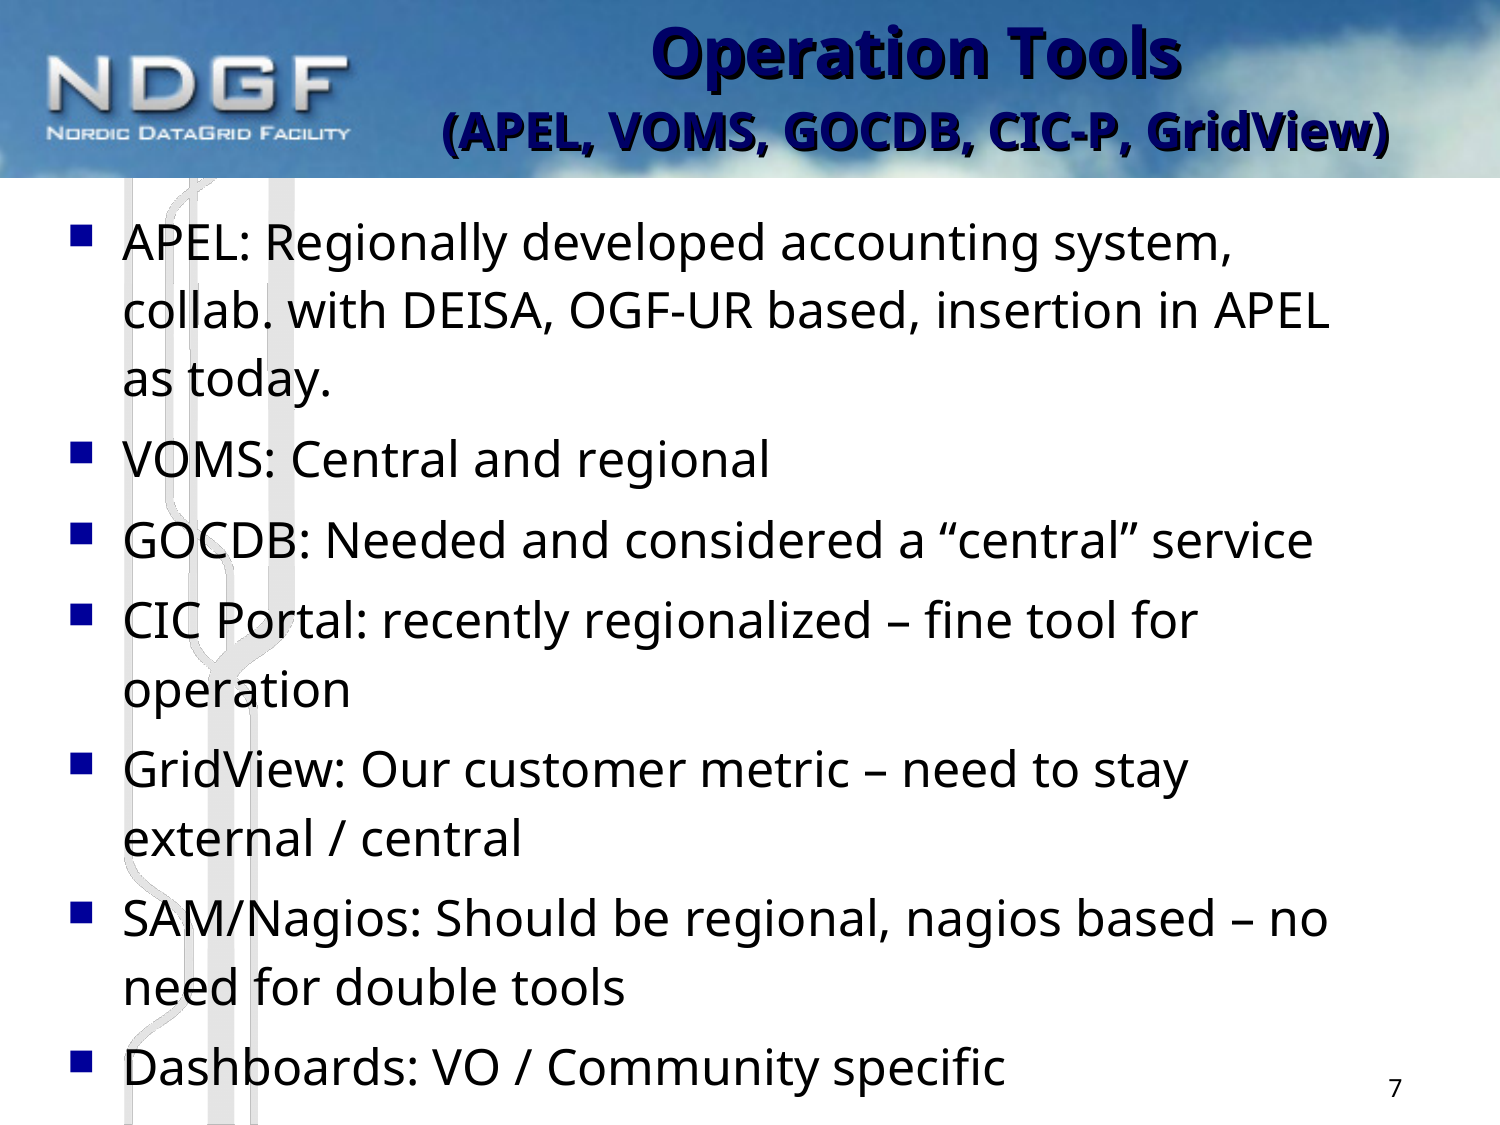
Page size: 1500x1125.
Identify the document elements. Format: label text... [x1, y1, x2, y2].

list APEL: Regionally developed accounting system, collab. with DEISA, OGF-UR based, insertion in APEL as today. VOMS: Central and regional GOCDB: Needed and considered a “central” service CIC Portal: recently regionalized – fine tool for operation GridView: Our customer metric – need to stay external / central SAM/Nagios: Should be regional, nagios based – no need for double tools Dashboards: VO / Community specific [67, 206, 1388, 1004]
picture [0, 0, 1500, 1125]
title Operation Tools (APEL, VOMS, GOCDB, CIC-P, GridView) [372, 3, 1459, 165]
